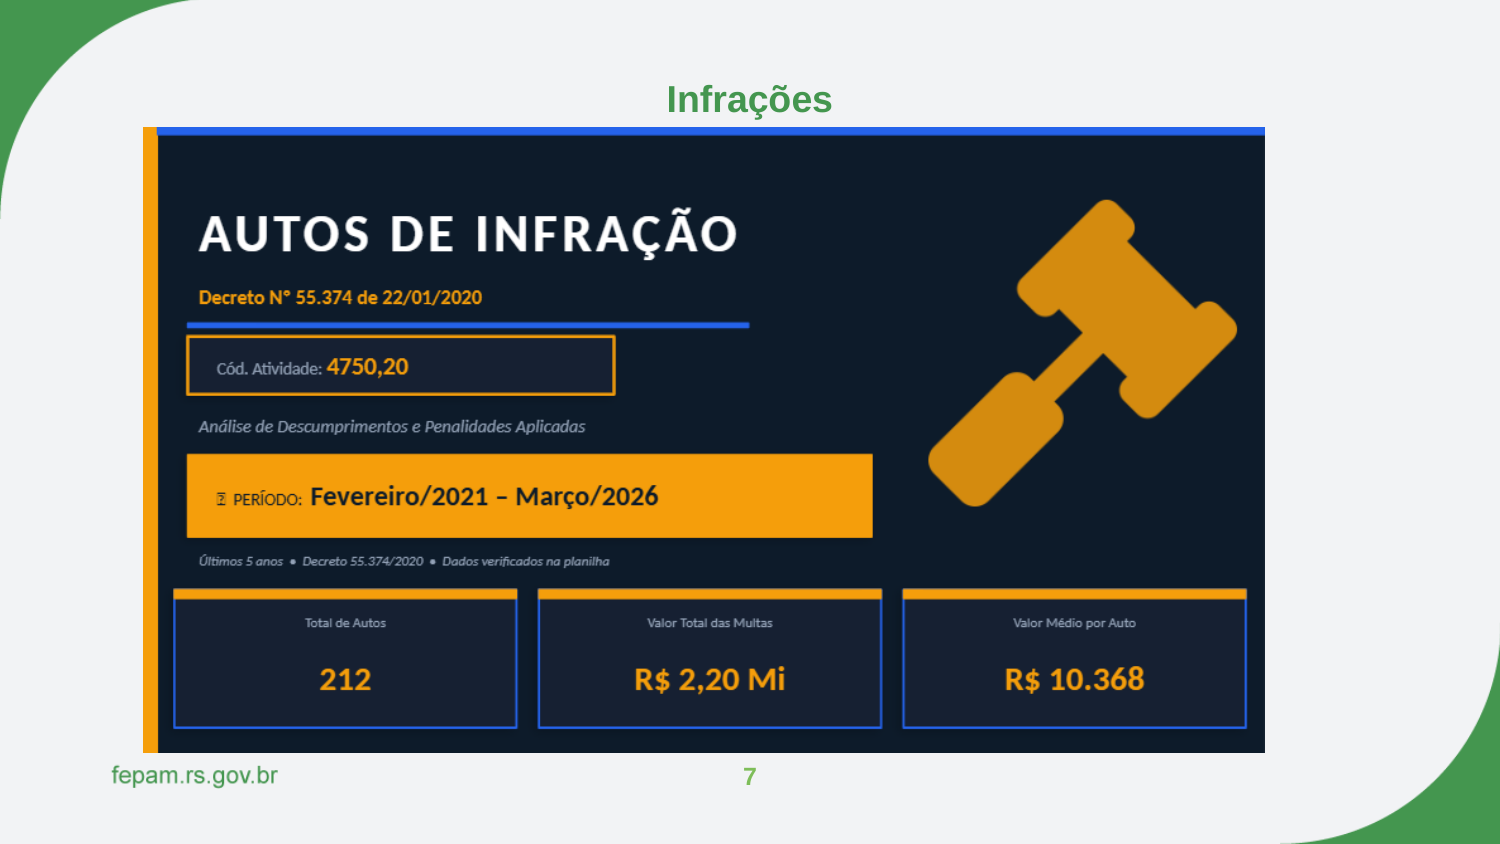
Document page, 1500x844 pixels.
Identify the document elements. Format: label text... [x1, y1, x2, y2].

text_box Infrações [100, 67, 1400, 129]
slide_number 7 [575, 753, 926, 798]
picture [143, 127, 1265, 753]
